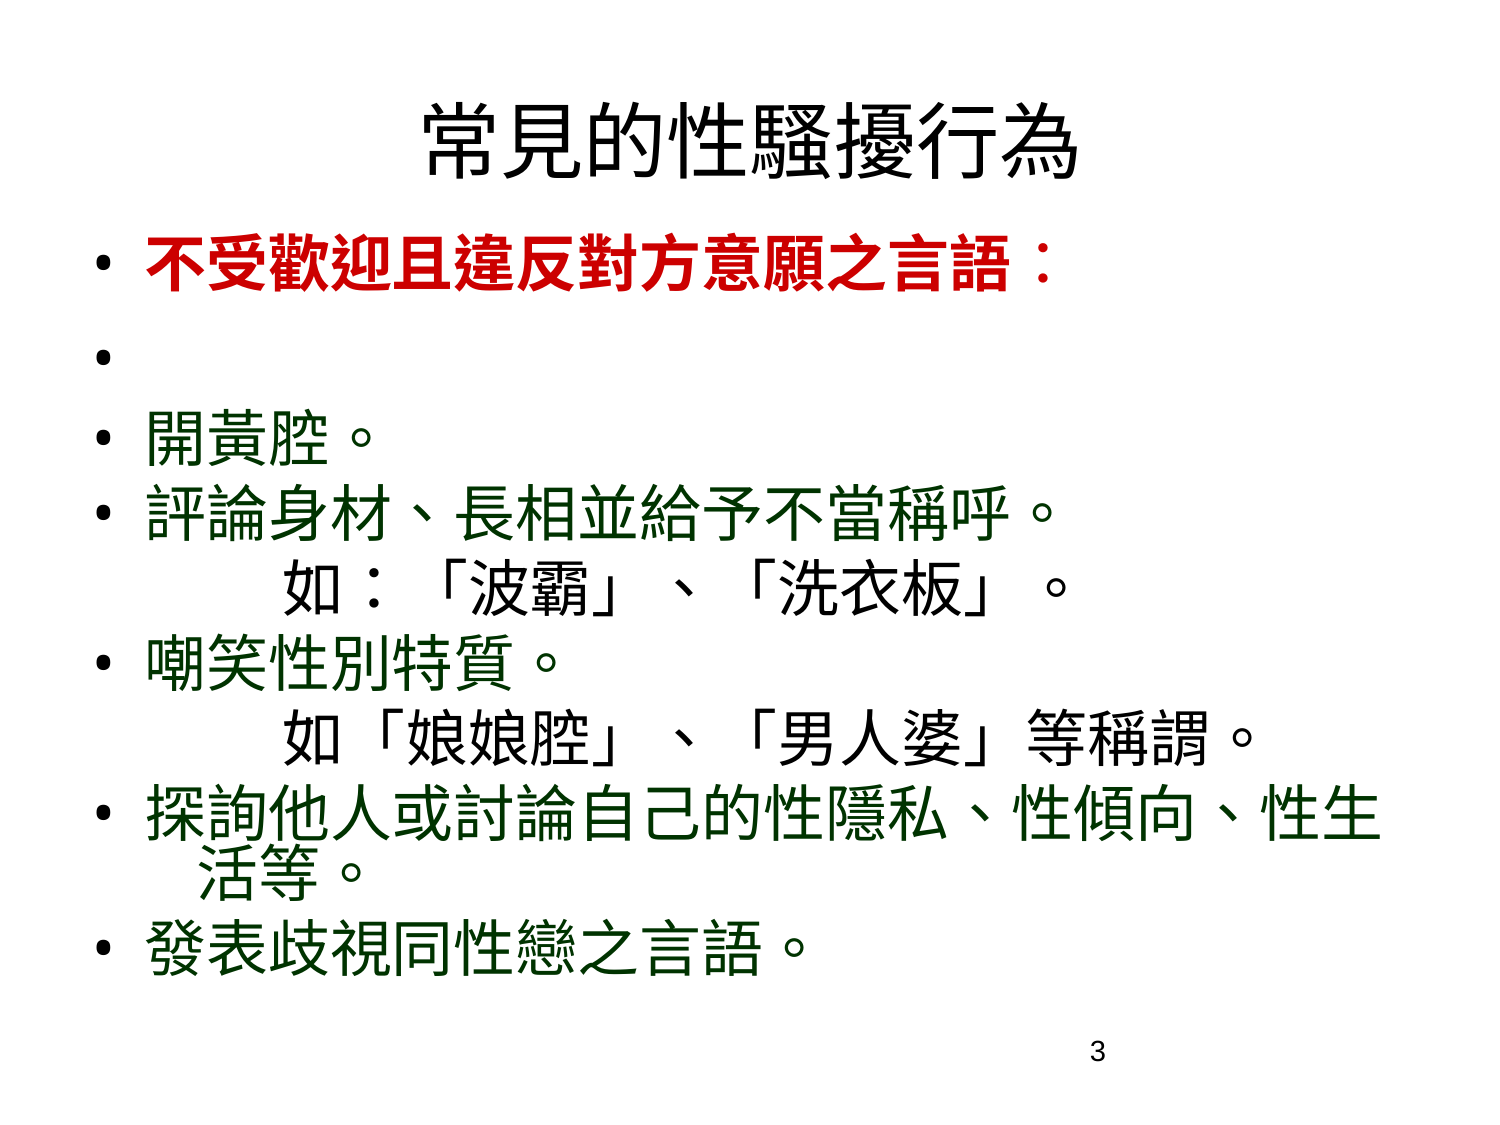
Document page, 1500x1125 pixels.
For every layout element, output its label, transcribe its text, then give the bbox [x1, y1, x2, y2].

list 不受歡迎且違反對方意願之言語： 開黃腔。 評論身材、長相並給予不當稱呼。 如：「波霸」、「洗衣板」。 嘲笑性別特質。 如「娘娘腔」、「男人婆」等稱謂。 探詢他人或討論自己的性隱私、性傾向、性生活等。 發表歧視同性戀之言語。 [76, 231, 1427, 1047]
title 常見的性騷擾行為 [75, 45, 1426, 233]
text_box [1074, 1047, 1426, 1103]
